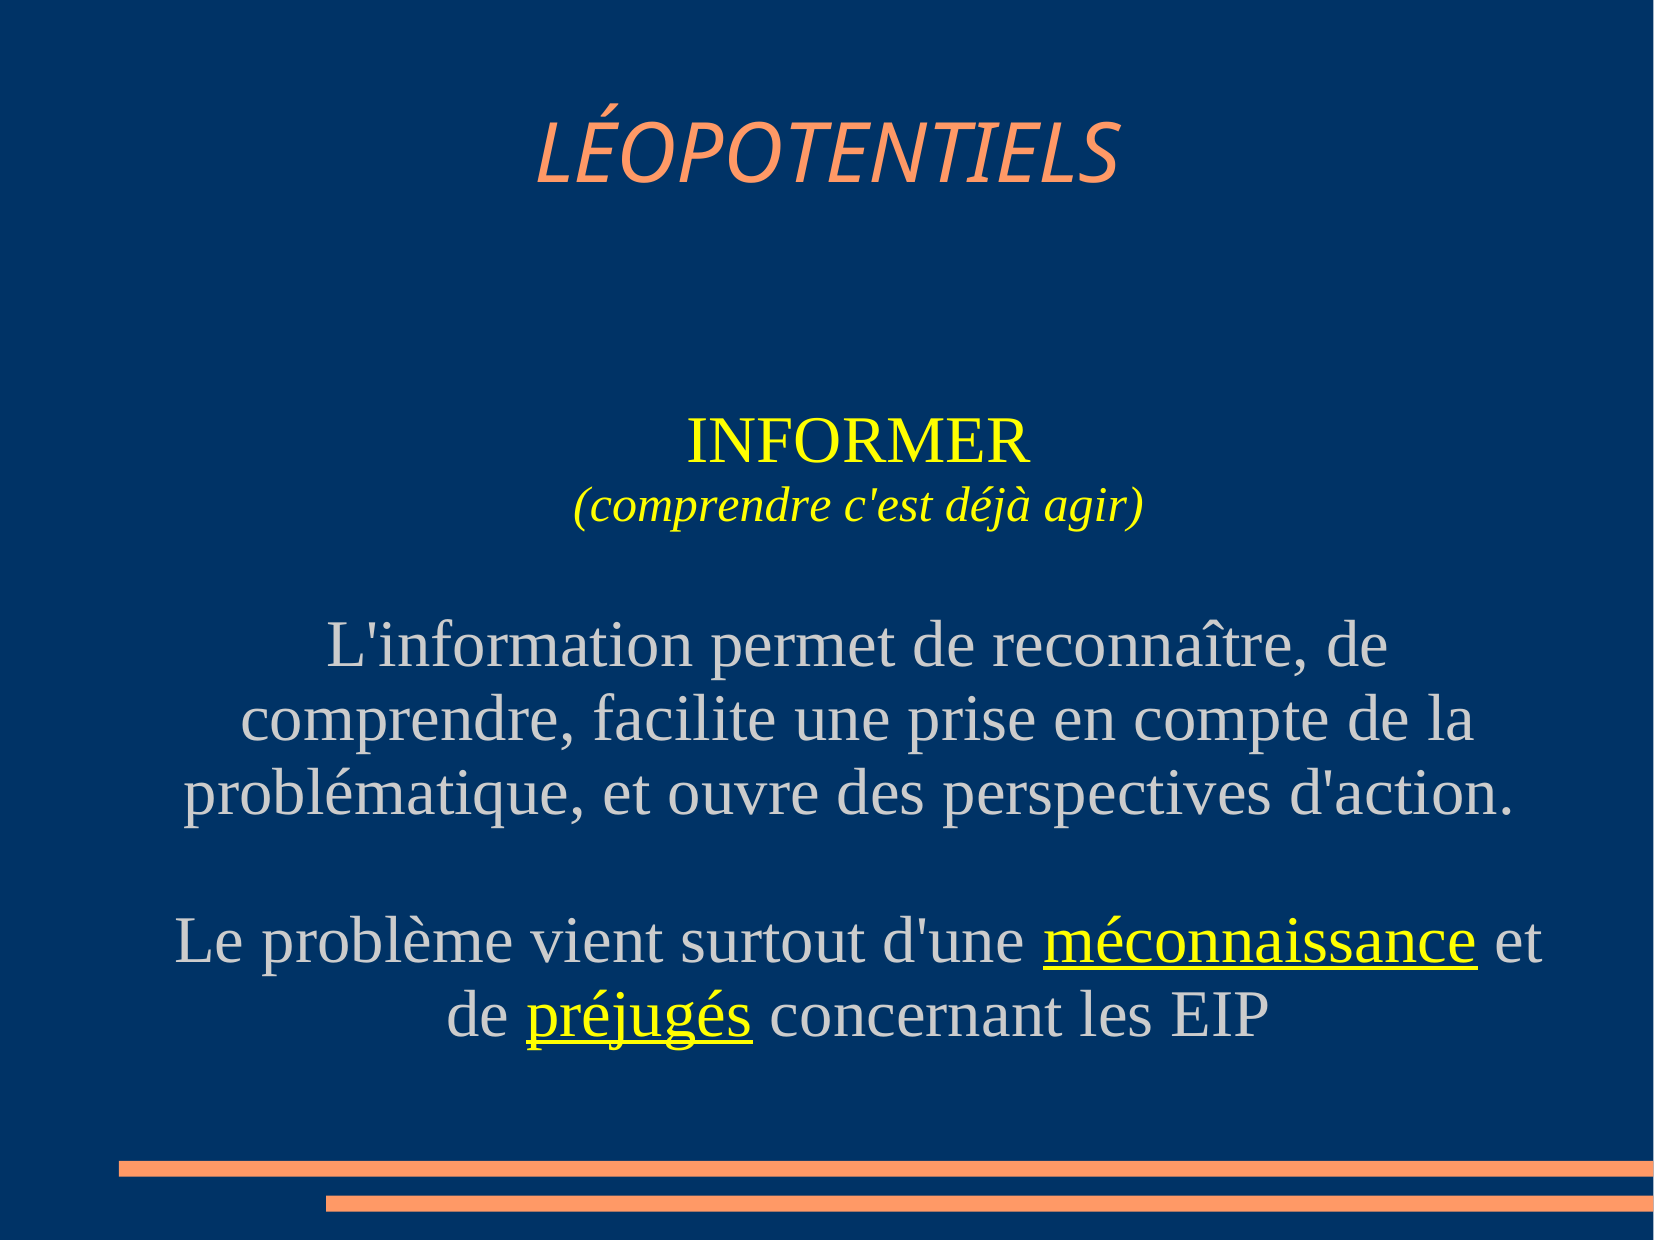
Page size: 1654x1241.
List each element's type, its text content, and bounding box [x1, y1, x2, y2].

subtitle INFORMER (comprendre c'est déjà agir) L'information permet de reconnaître, de comprendre, facilite une prise en compte de la problématique, et ouvre des perspectives d'action. Le problème vient surtout d'une méconnaissance et de préjugés concernant les EIP [121, 329, 1561, 1125]
title LÉOPOTENTIELS [121, 53, 1534, 246]
